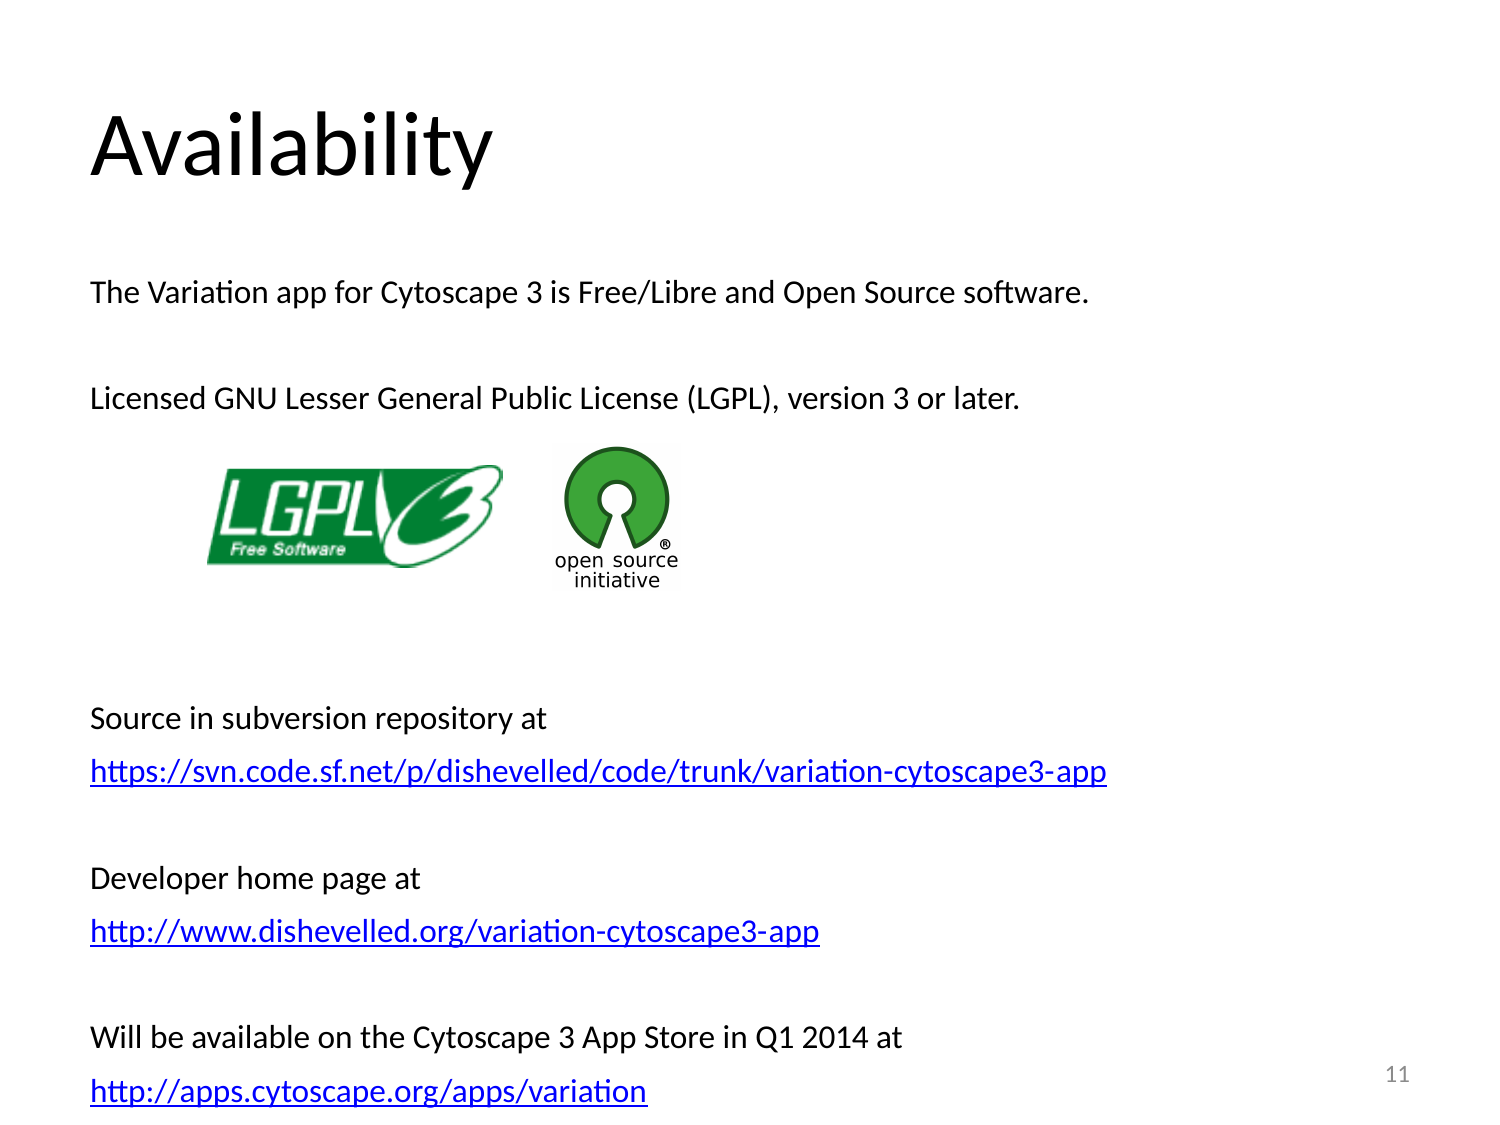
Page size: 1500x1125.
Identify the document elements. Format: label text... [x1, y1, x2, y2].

title Availability [75, 45, 1425, 233]
picture [207, 465, 503, 568]
list The Variation app for Cytoscape 3 is Free/Libre and Open Source software. Licensed GNU Lesser General Public License (LGPL), version 3 or later. Source in subversion repository at https://svn.code.sf.net/p/dishevelled/code/trunk/variation-cytoscape3-app Developer home page at http://www.dishevelled.org/variation-cytoscape3-app Will be available on the Cytoscape 3 App Store in Q1 2014 at http://apps.cytoscape.org/apps/variation [75, 262, 1425, 1005]
slide_number <number> [1074, 1042, 1425, 1103]
picture [552, 443, 681, 591]
